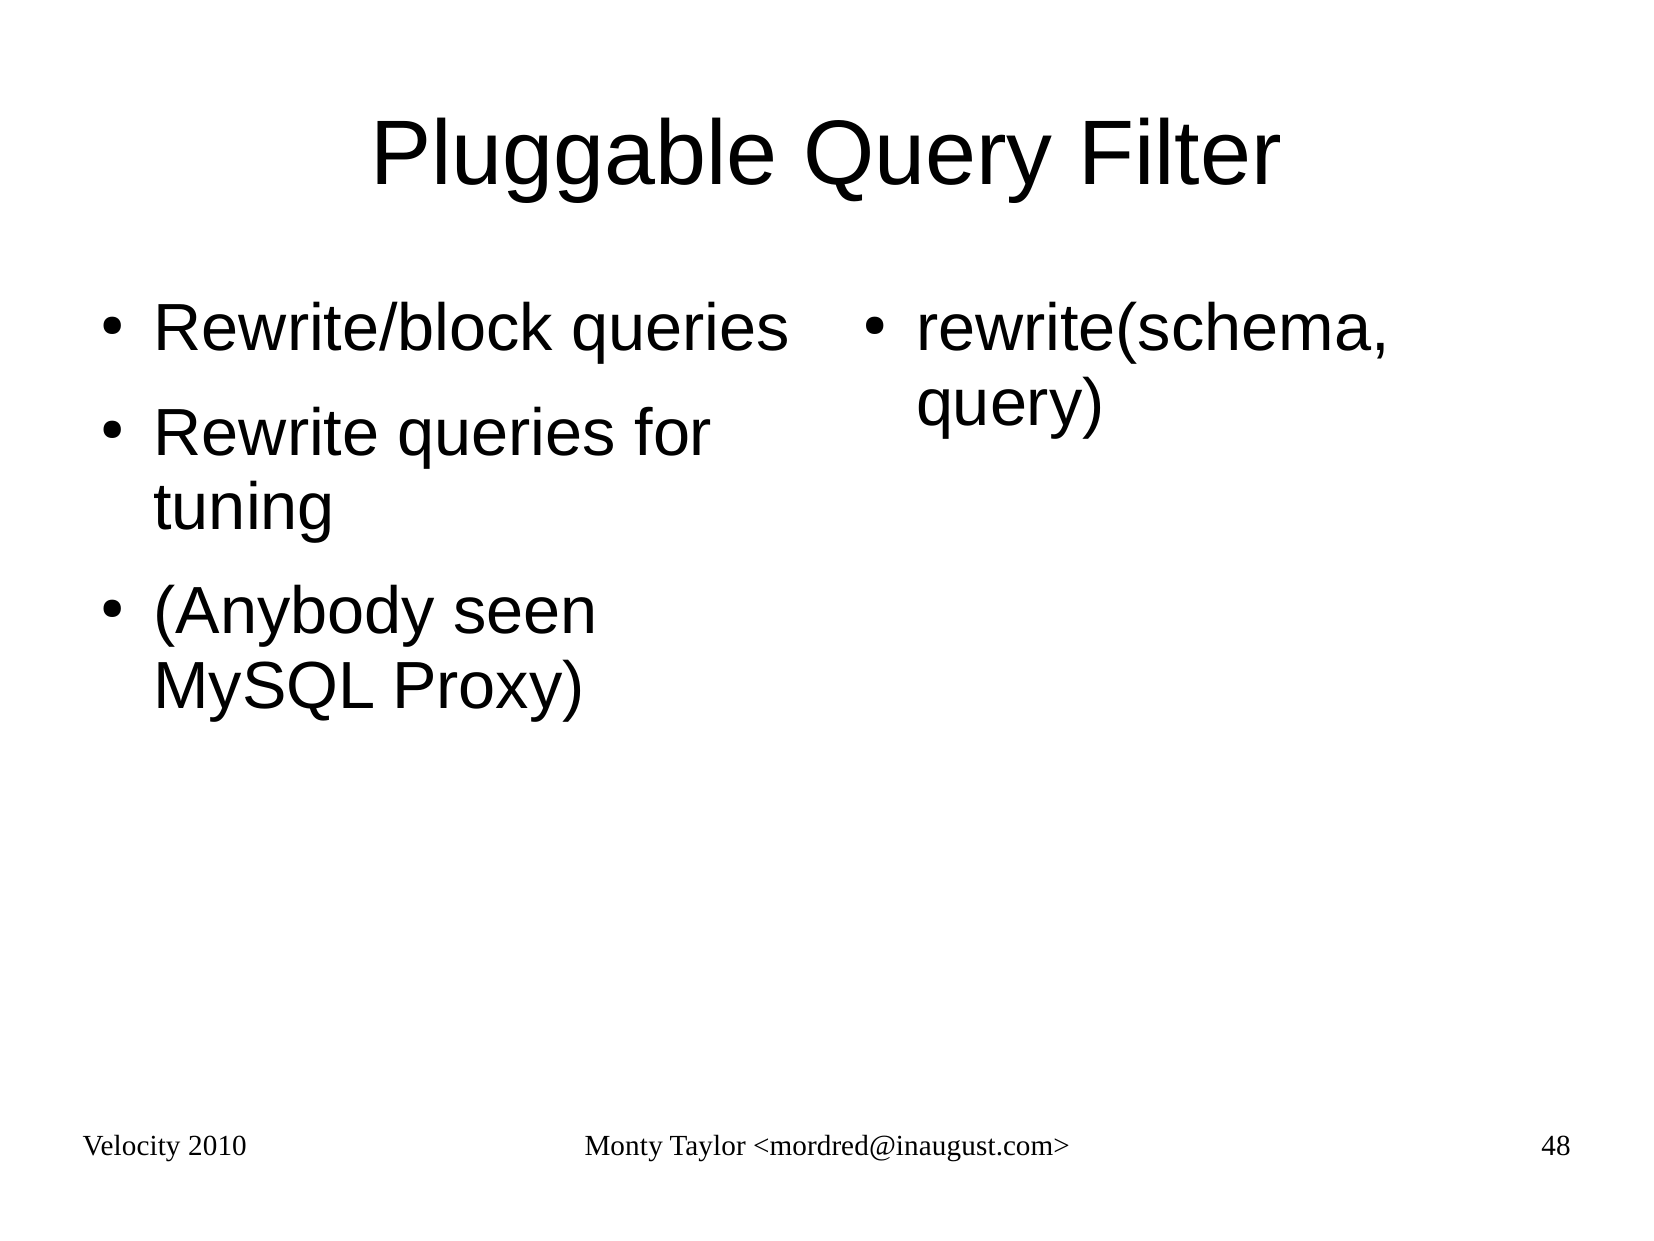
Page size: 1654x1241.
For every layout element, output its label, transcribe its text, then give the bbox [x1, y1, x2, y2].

title Pluggable Query Filter [82, 49, 1571, 257]
list Rewrite/block queries Rewrite queries for tuning (Anybody seen MySQL Proxy) [82, 290, 809, 1109]
list rewrite(schema, query) [845, 290, 1572, 1109]
